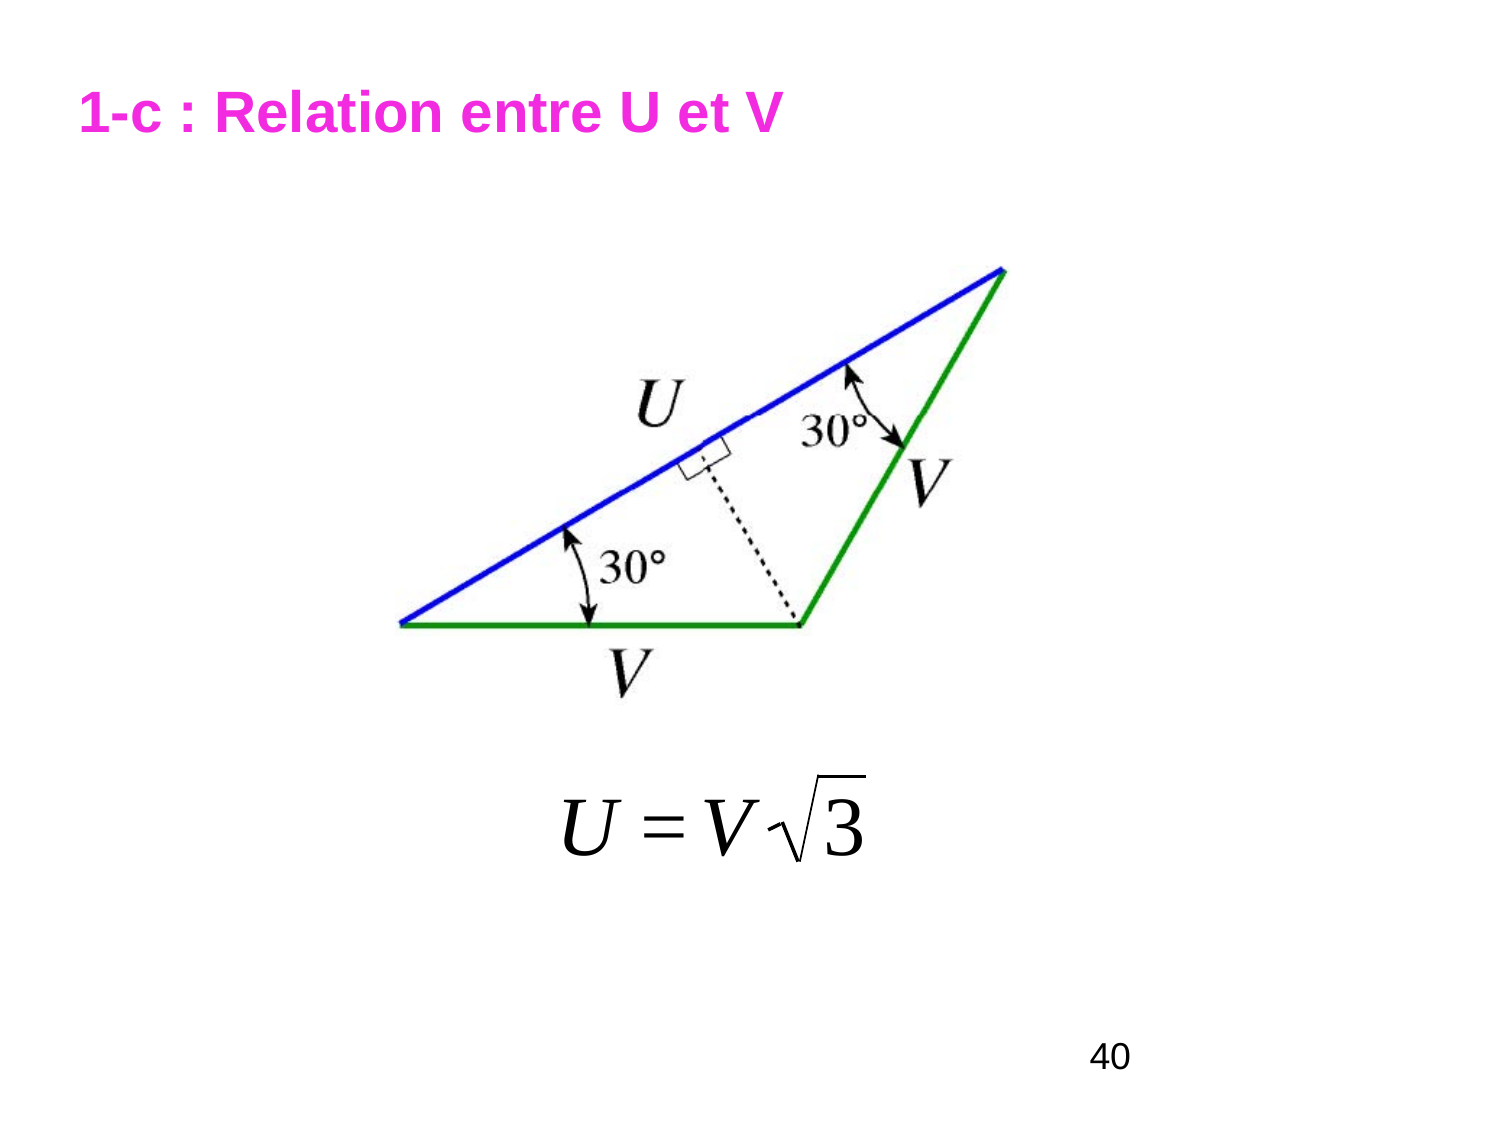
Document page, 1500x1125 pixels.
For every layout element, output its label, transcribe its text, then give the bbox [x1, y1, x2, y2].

picture [395, 265, 1010, 717]
chart [548, 764, 880, 870]
text_box 1-c : Relation entre U et V [63, 66, 1080, 152]
